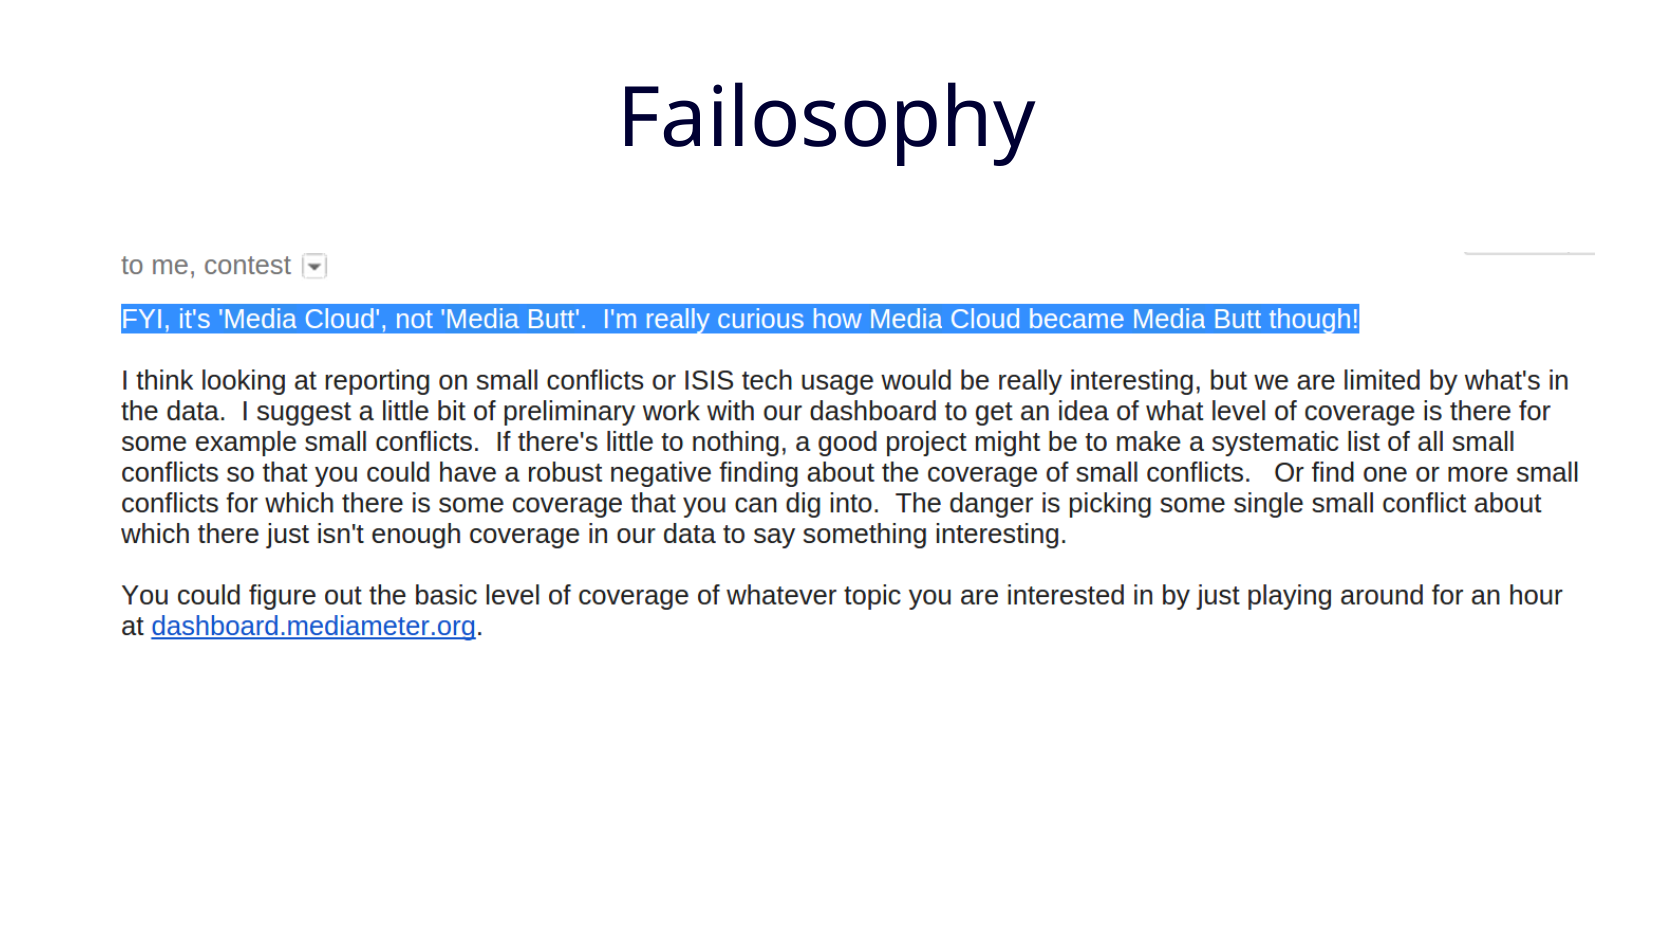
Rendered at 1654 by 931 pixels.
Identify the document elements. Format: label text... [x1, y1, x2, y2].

picture [118, 252, 1595, 650]
list [82, 217, 1571, 758]
title Failosophy [82, 37, 1571, 193]
